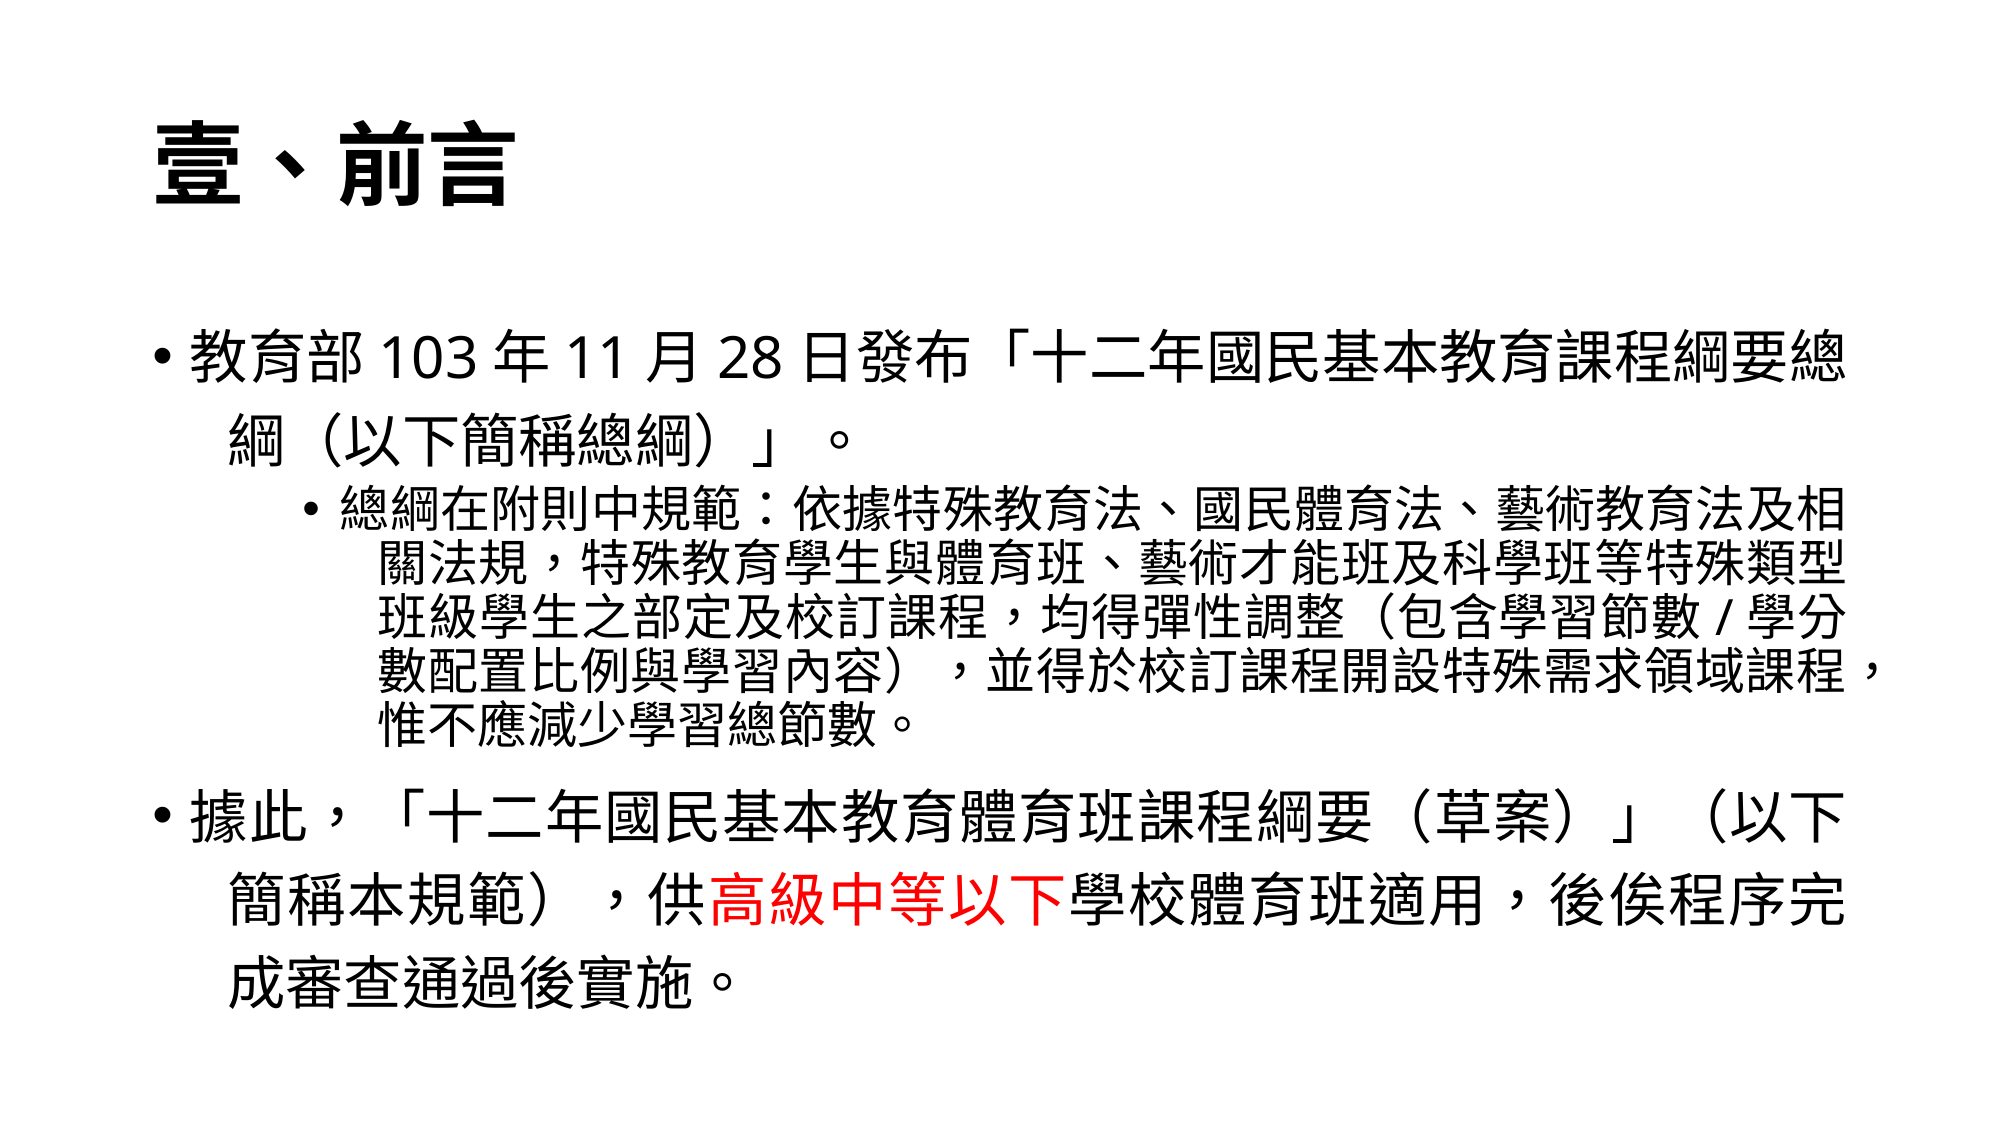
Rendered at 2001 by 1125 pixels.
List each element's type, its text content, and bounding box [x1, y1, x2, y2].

title 壹、前言 [137, 59, 1863, 278]
list 教育部103年11月28日發布「十二年國民基本教育課程綱要總綱（以下簡稱總綱）」。 總綱在附則中規範：依據特殊教育法、國民體育法、藝術教育法及相關法規，特殊教育學生與體育班、藝術才能班及科學班等特殊類型班級學生之部定及校訂課程，均得彈性調整（包含學習節數/學分數配置比例與學習內容），並得於校訂課程開設特殊需求領域課程，惟不應減少學習總節數。 據此，「十二年國民基本教育體育班課程綱要（草案）」（以下簡稱本規範），供高級中等以下學校體育班適用，後俟程序完成審查通過後實施。 [137, 299, 1863, 1038]
